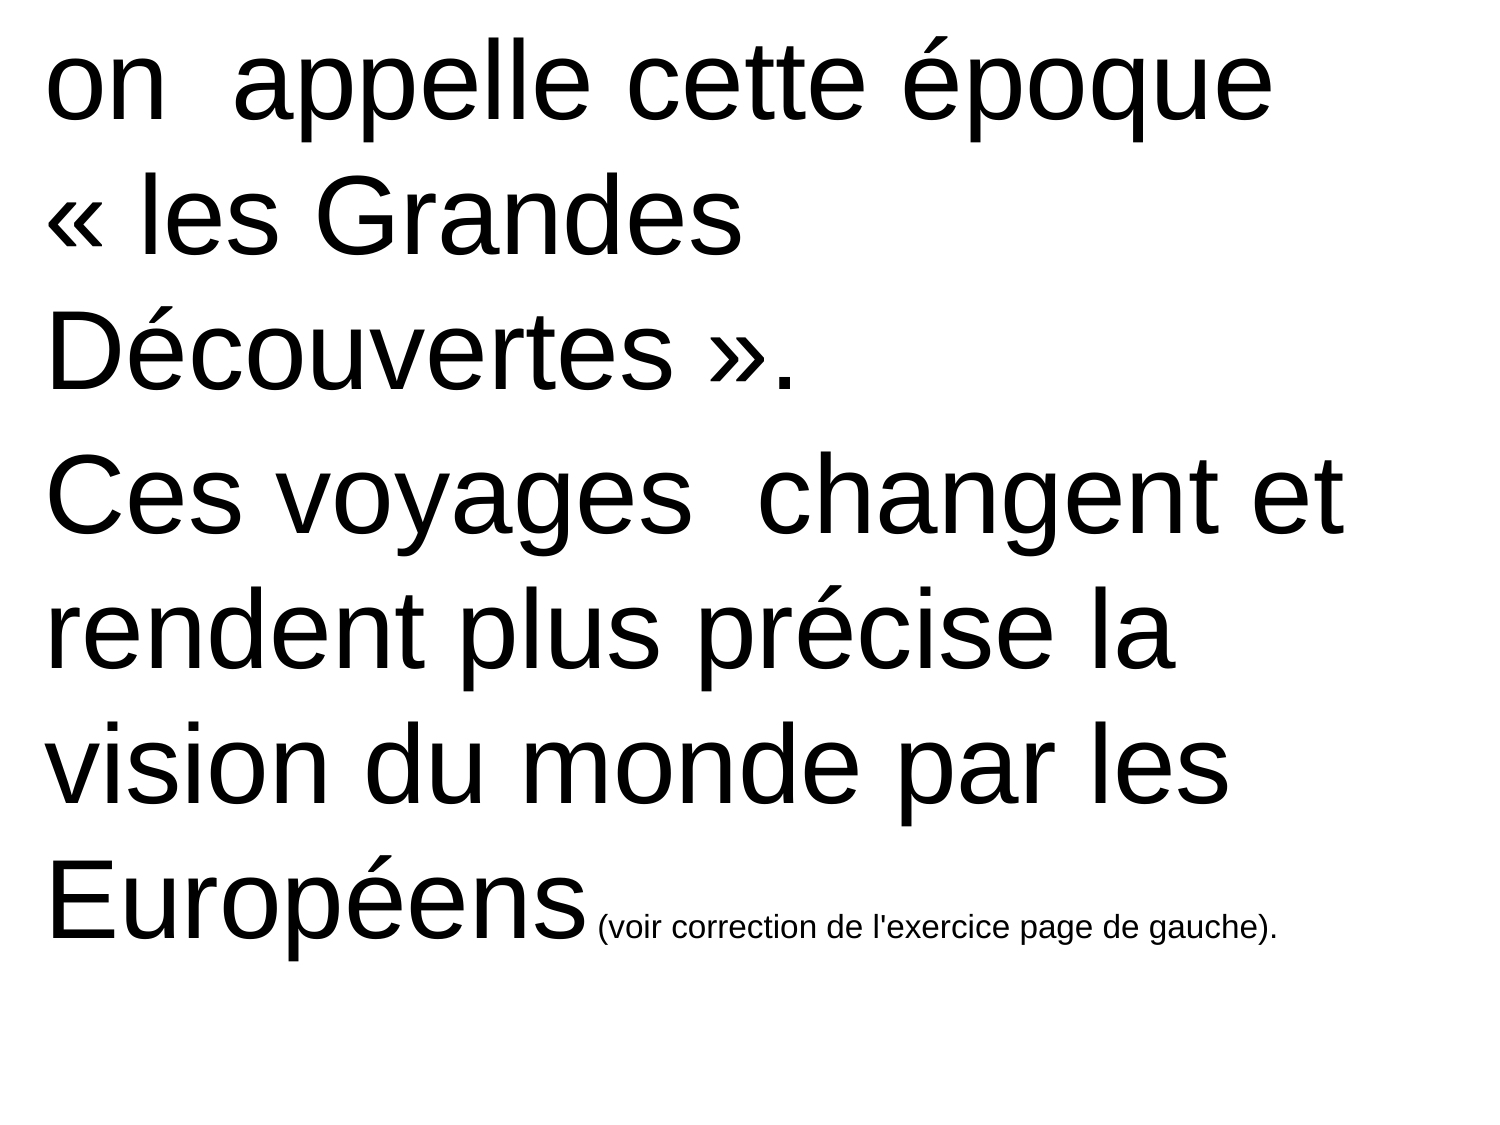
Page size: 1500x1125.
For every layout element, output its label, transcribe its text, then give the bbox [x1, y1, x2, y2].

text_box Ces voyages changent et rendent plus précise la vision du monde par les Européens (voir correction de l'exercice page de gauche). [29, 413, 1477, 1104]
text_box on appelle cette époque « les Grandes Découvertes ». [29, 0, 1447, 413]
